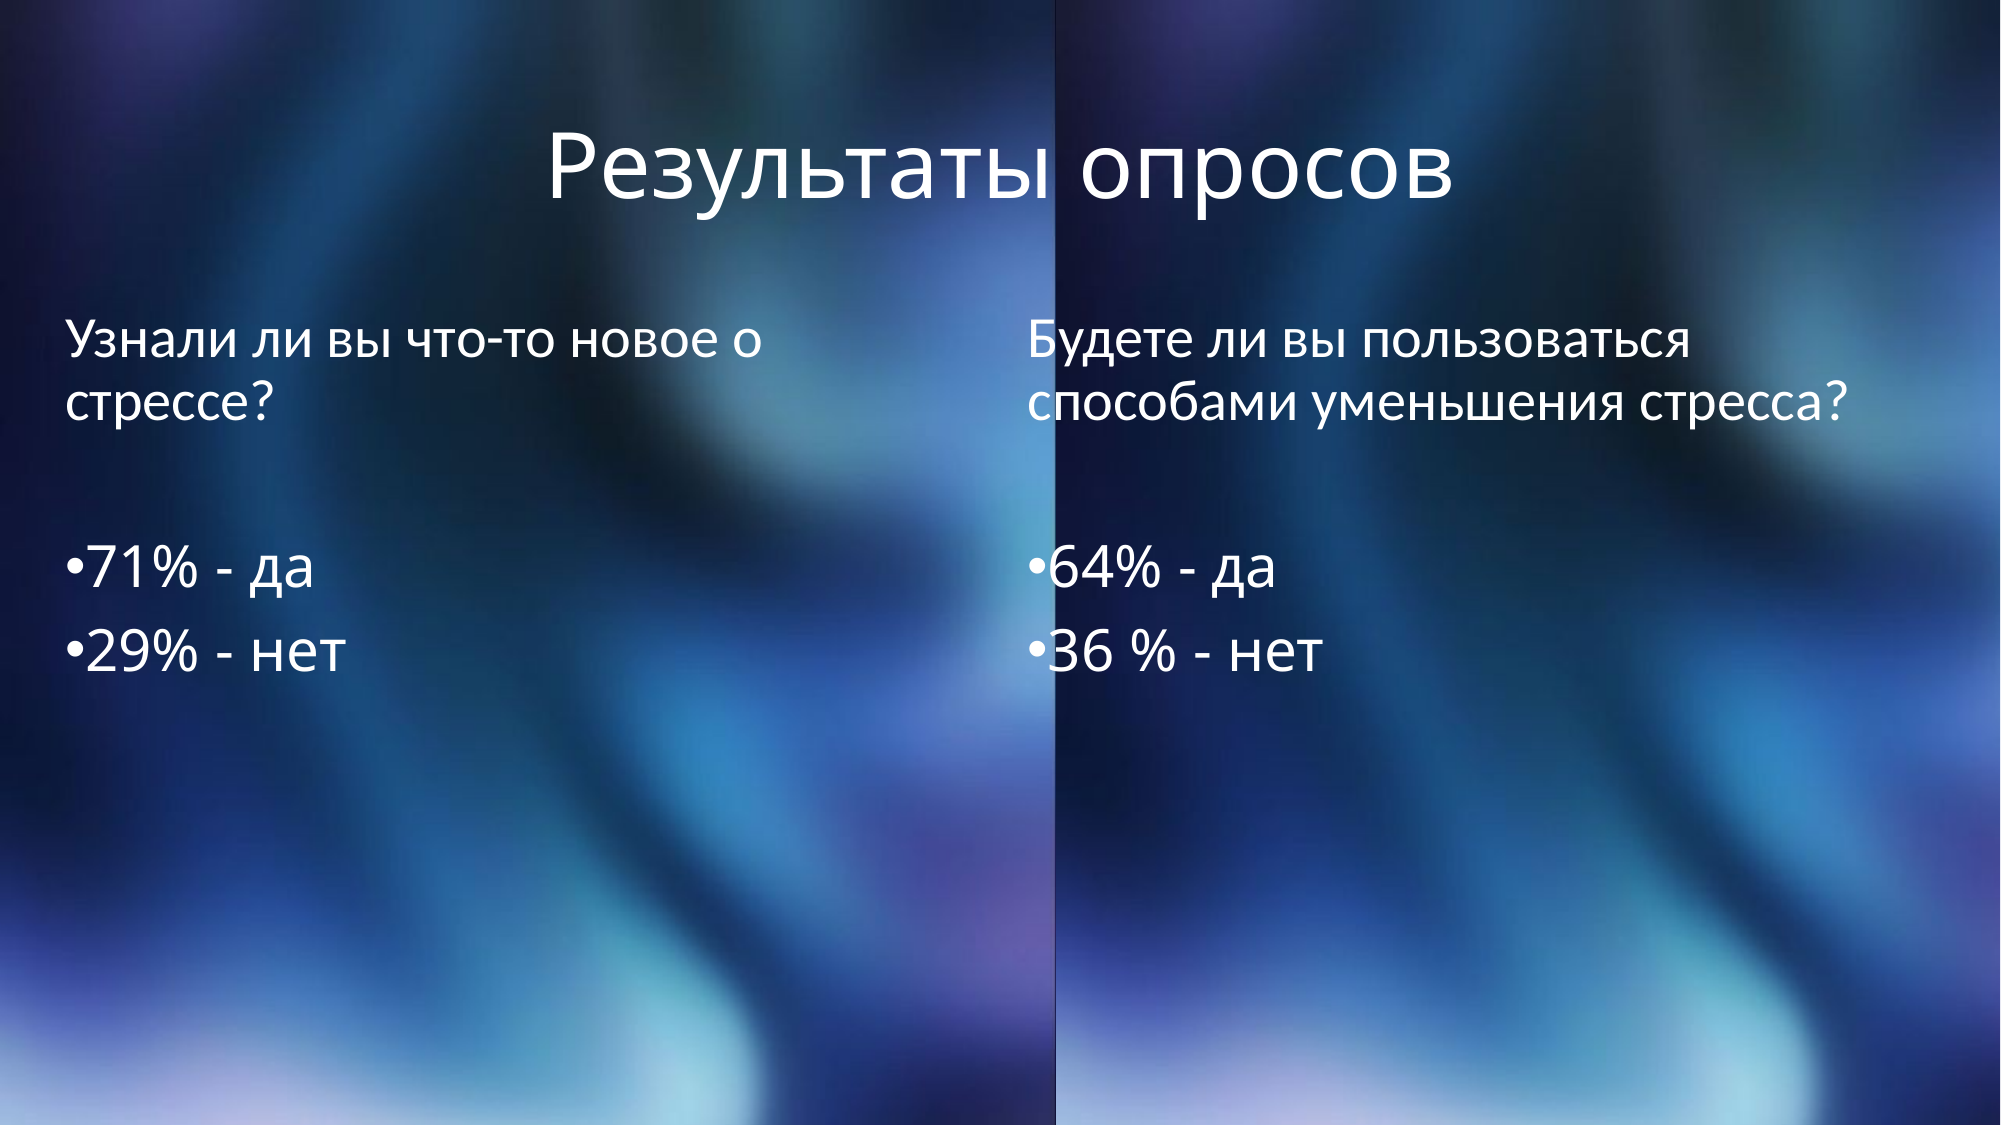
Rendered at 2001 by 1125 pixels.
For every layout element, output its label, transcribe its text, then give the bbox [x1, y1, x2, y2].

title Результаты опросов [137, 59, 1863, 278]
list Узнали ли вы что-то новое о стрессе? 71% - да 29% - нет [50, 299, 988, 1014]
list Будете ли вы пользоваться способами уменьшения стресса? 64% - да 36 % - нет [1012, 299, 1977, 1014]
